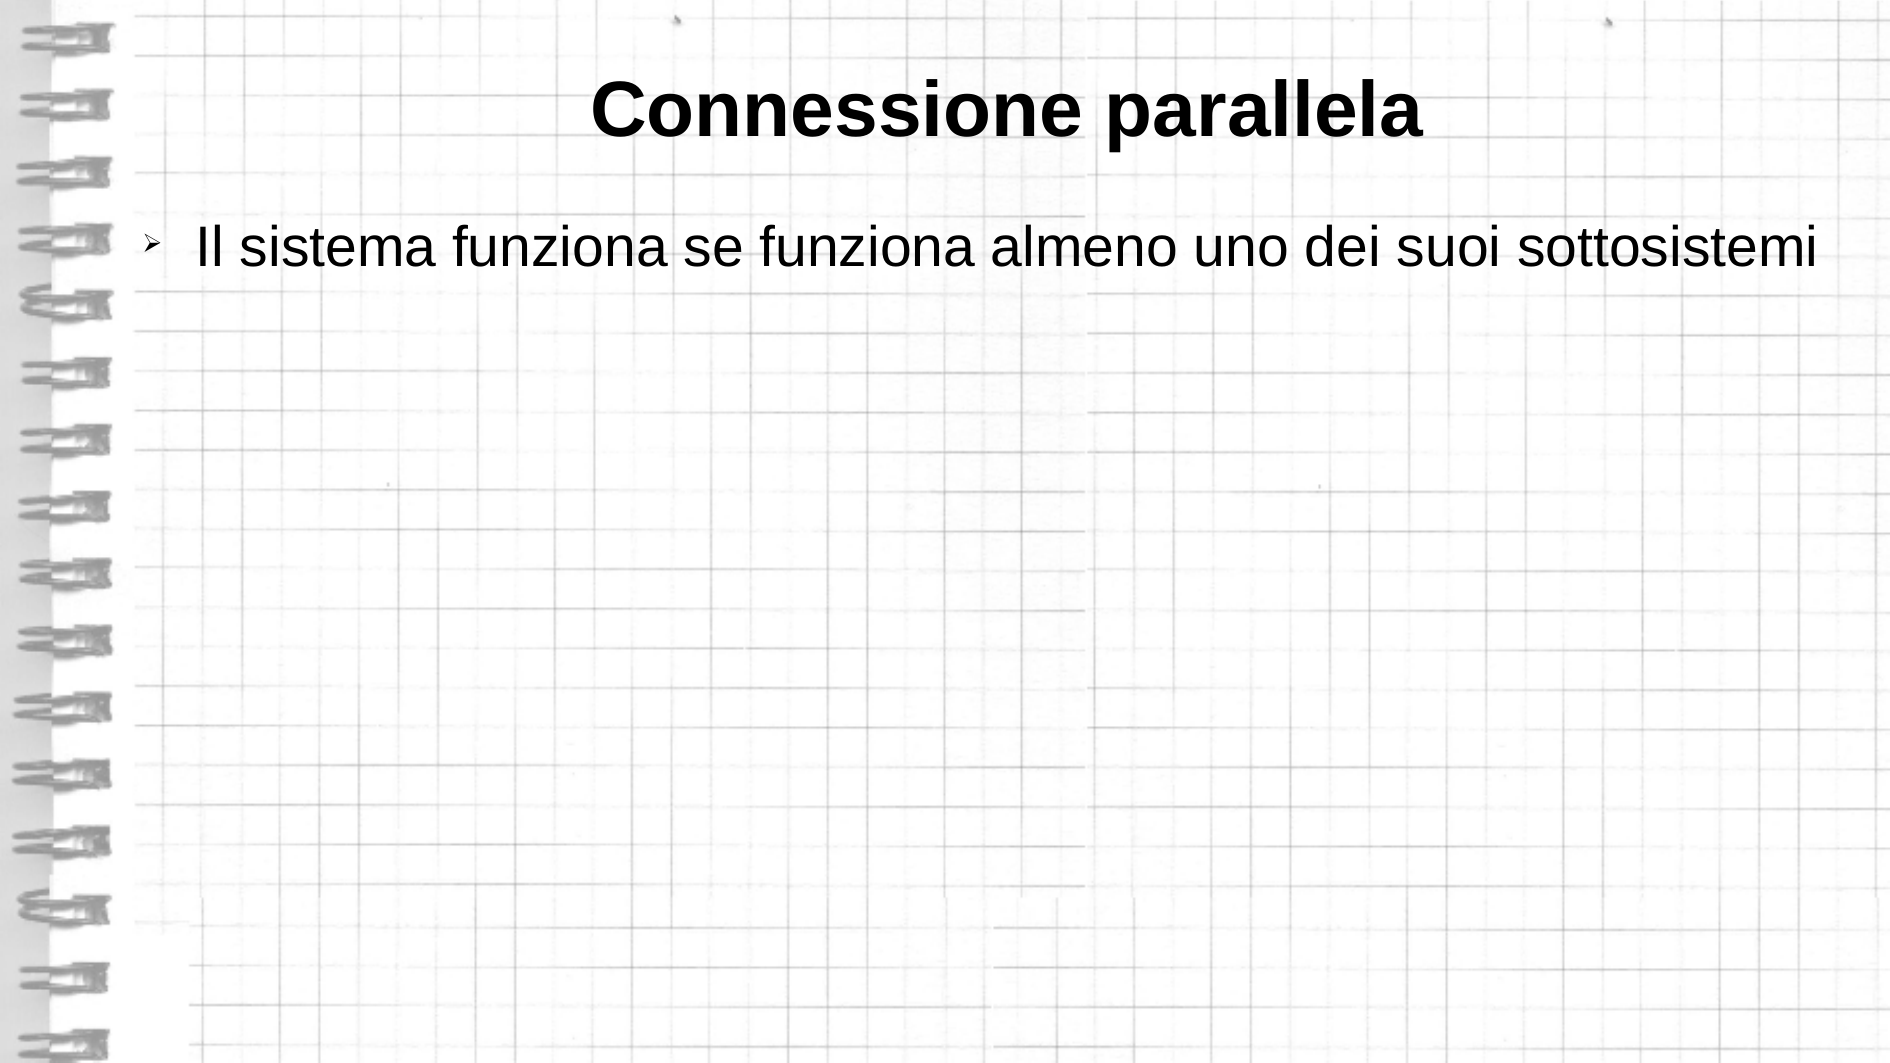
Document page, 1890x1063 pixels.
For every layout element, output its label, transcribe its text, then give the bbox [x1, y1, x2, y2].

list Il sistema funziona se funziona almeno uno dei suoi sottosistemi [124, 214, 1890, 832]
picture [0, 0, 1890, 1063]
title Connessione parallela [124, 20, 1890, 198]
